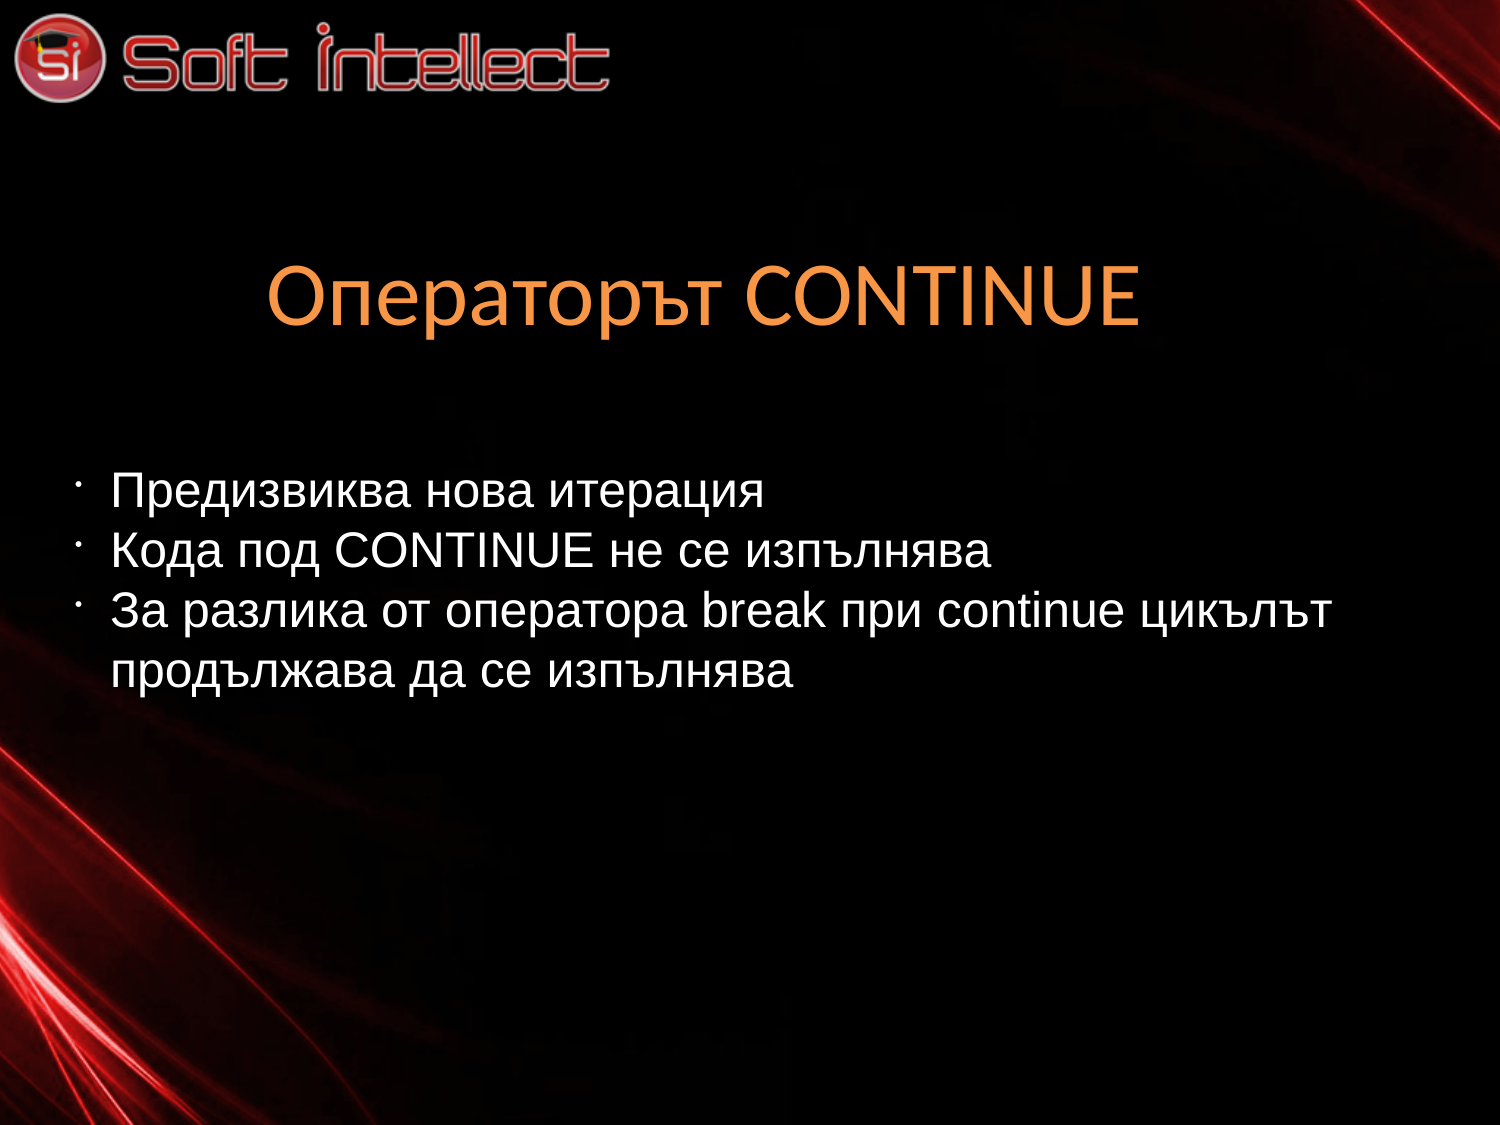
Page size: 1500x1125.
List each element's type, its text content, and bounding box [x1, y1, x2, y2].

text_box Операторът CONTINUE [30, 194, 1380, 382]
picture [0, 0, 1500, 1125]
text_box Предизвиква нова итерация Кода под CONTINUE не се изпълнява За разлика от оператора break при continue цикълът продължава да се изпълнява [59, 449, 1410, 780]
